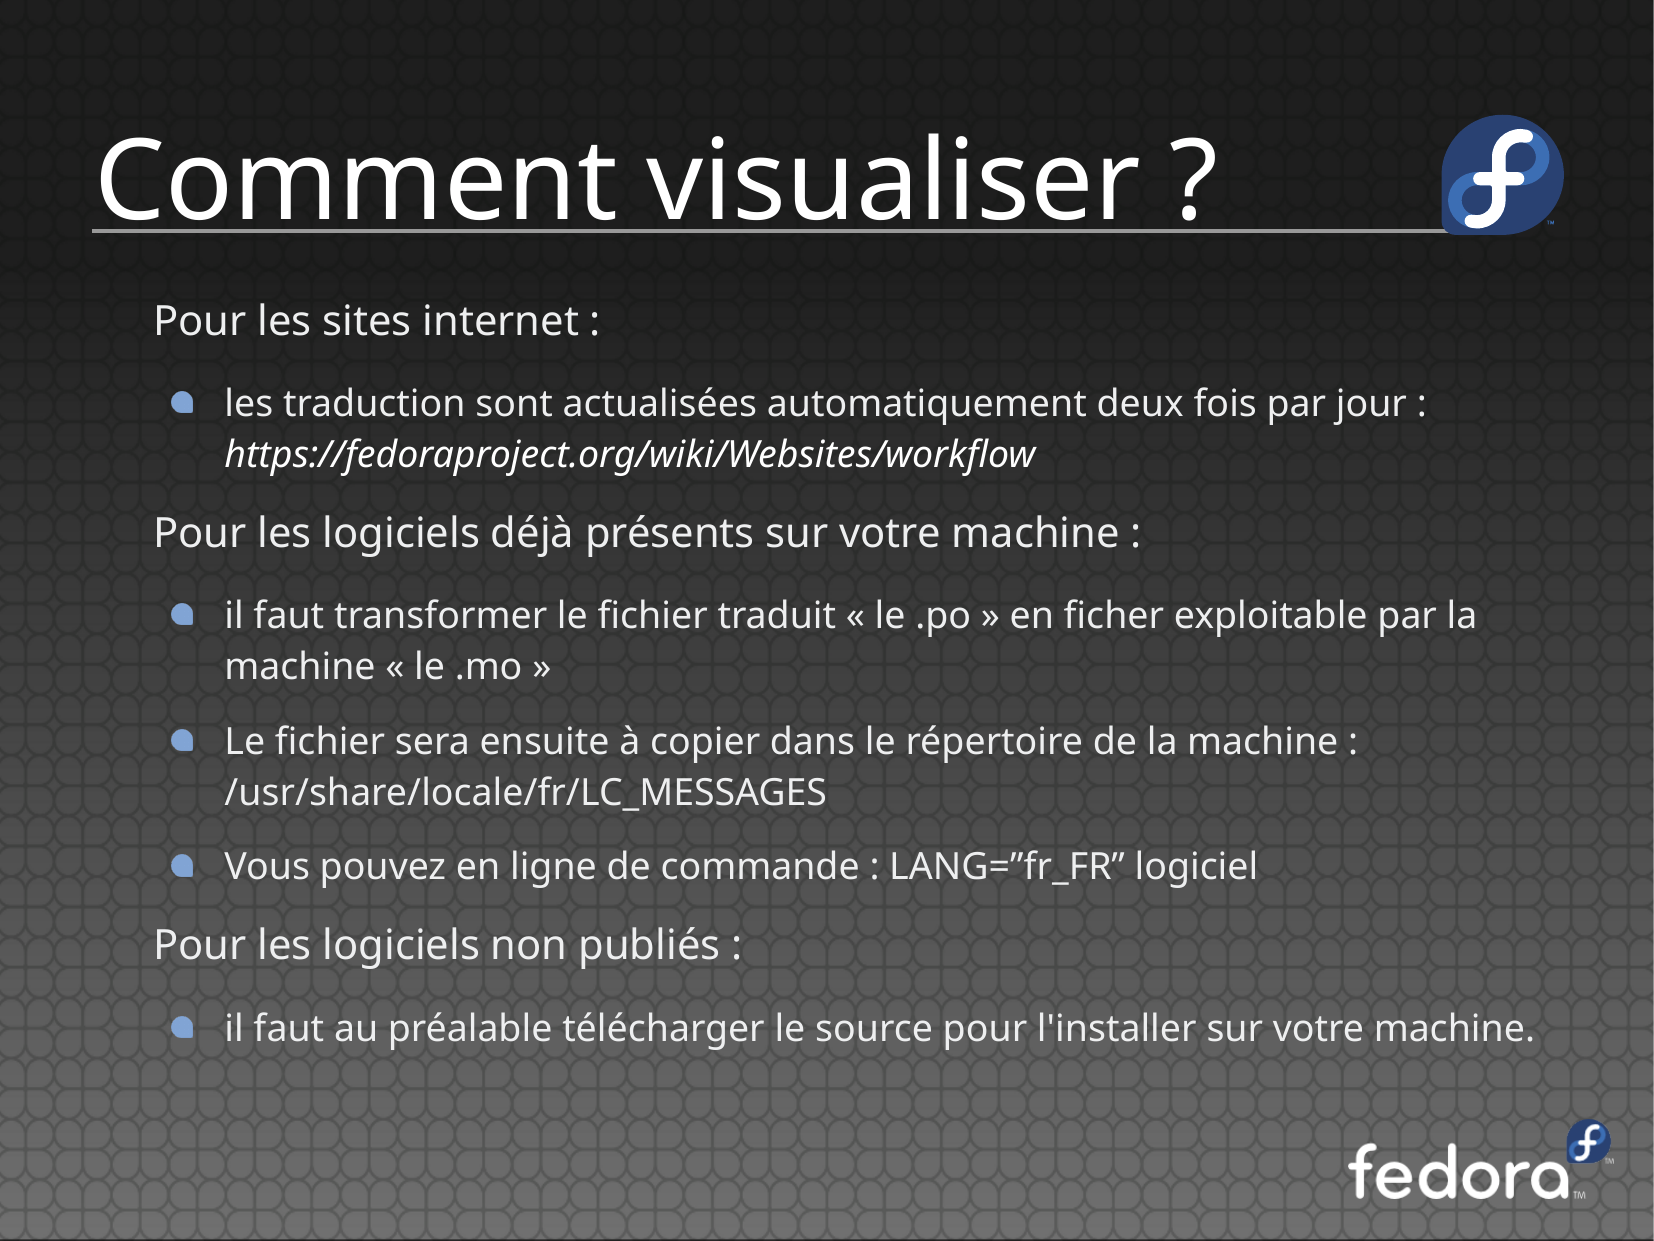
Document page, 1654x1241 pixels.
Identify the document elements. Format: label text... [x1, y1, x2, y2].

title Comment visualiser ? [94, 100, 1426, 251]
list Pour les sites internet : les traduction sont actualisées automatiquement deux fois par jour : https://fedoraproject.org/wiki/Websites/workflow Pour les logiciels déjà présents sur votre machine : il faut transformer le fichier traduit « le .po » en ficher exploitable par la machine « le .mo » Le fichier sera ensuite à copier dans le répertoire de la machine : /usr/share/locale/fr/LC_MESSAGES Vous pouvez en ligne de commande : LANG=”fr_FR” logiciel Pour les logiciels non publiés : il faut au préalable télécharger le source pour l'installer sur votre machine. [82, 290, 1571, 1132]
picture [0, 0, 1654, 1241]
